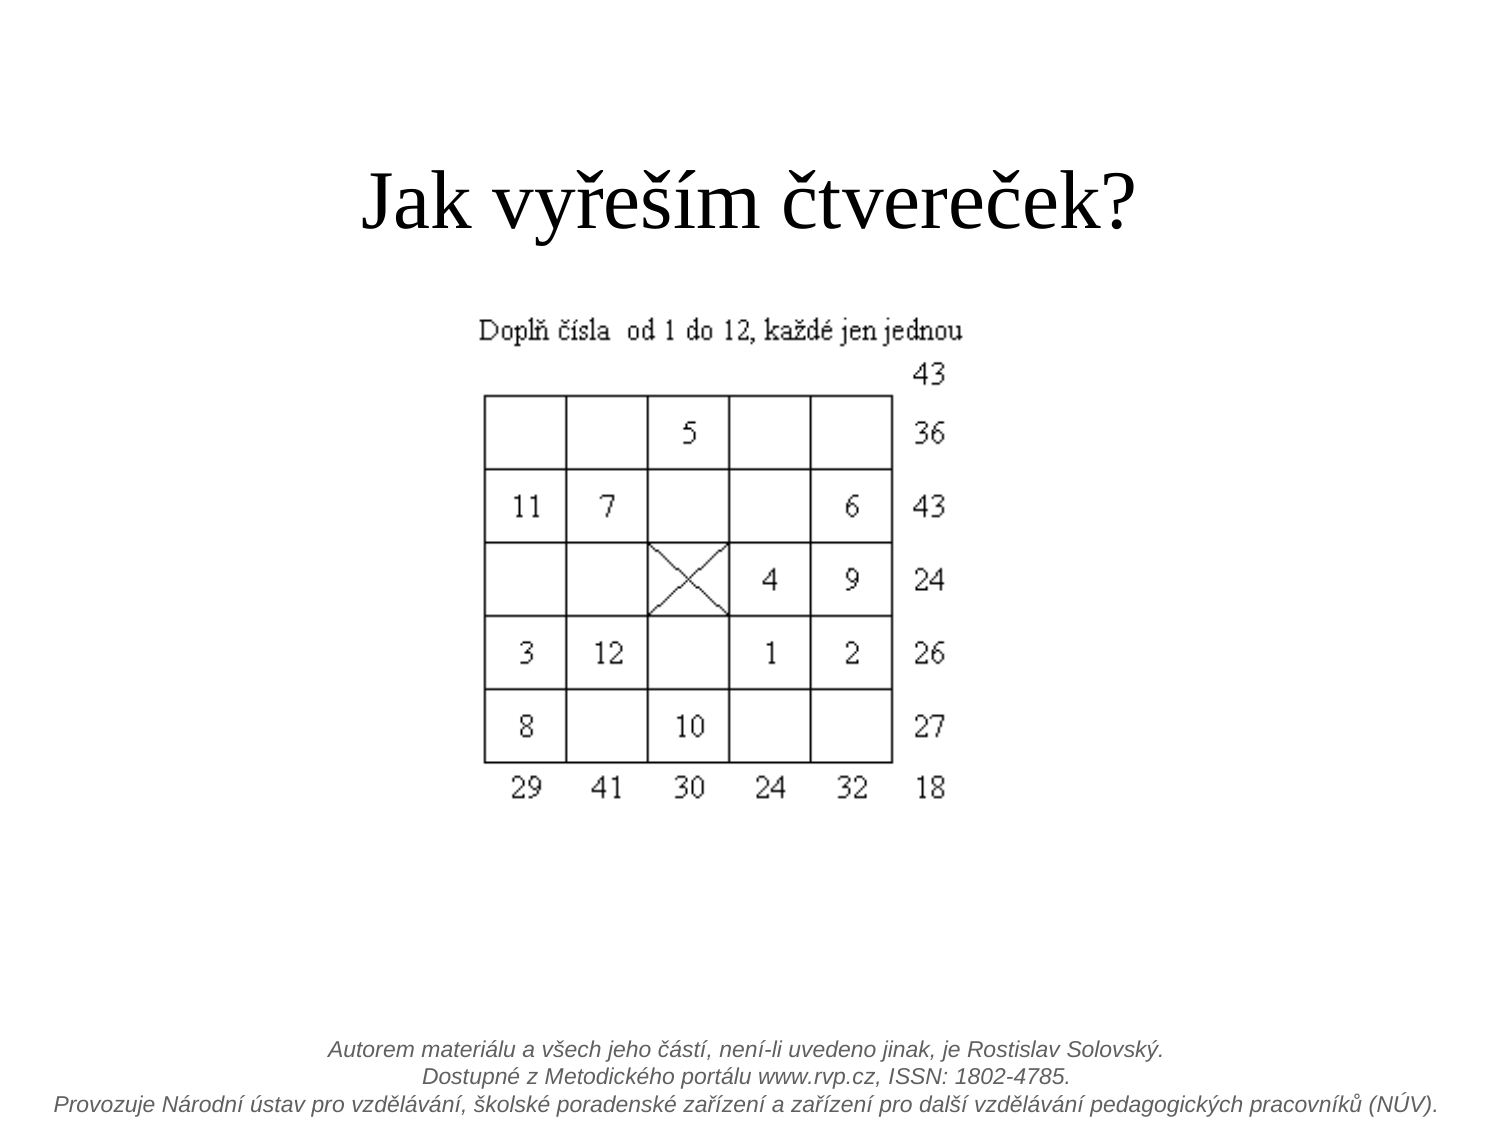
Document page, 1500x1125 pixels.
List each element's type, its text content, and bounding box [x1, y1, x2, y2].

text_box Jak vyřeším čtvereček? [0, 137, 1500, 253]
picture [464, 314, 973, 815]
text_box Autorem materiálu a všech jeho částí, není-li uvedeno jinak, je Rostislav Solovský. Dostupné z Metodického portálu www.rvp.cz, ISSN: 1802-4785. Provozuje Národní ústav pro vzdělávání, školské poradenské zařízení a zařízení pro další vzdělávání pedagogických pracovníků (NÚV). [0, 1026, 1500, 1125]
